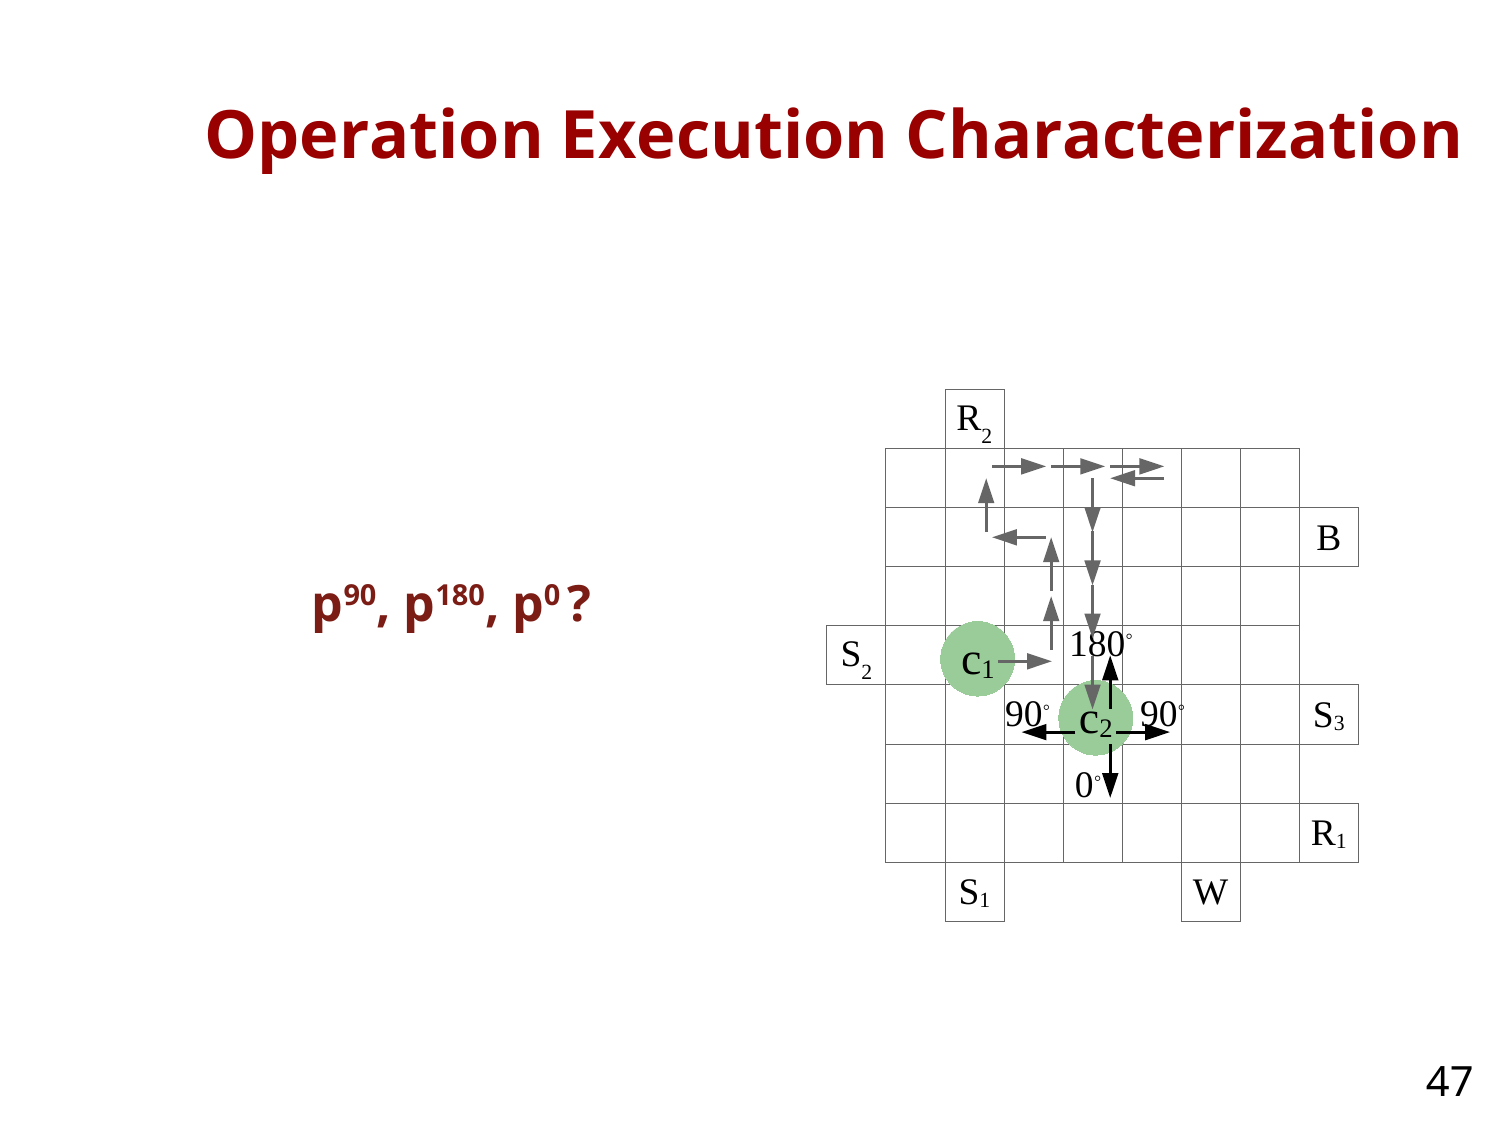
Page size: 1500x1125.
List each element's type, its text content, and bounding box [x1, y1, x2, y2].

text_box R2 [945, 389, 1005, 449]
text_box B [1299, 507, 1359, 567]
title Operation Execution Characterization [24, 44, 1464, 227]
text_box S1 [945, 862, 1005, 922]
text_box R1 [1299, 803, 1359, 863]
text_box 90◦ [1125, 684, 1213, 743]
text_box S2 [826, 625, 886, 685]
text_box p90, p180, p0 ? [296, 567, 691, 640]
text_box 180◦ [1054, 614, 1164, 673]
text_box c1 [940, 621, 1015, 697]
text_box W [1181, 862, 1241, 922]
text_box S3 [1299, 684, 1359, 745]
text_box 0◦ [1060, 755, 1131, 814]
text_box c2 [1068, 680, 1125, 755]
text_box 90◦ [990, 684, 1077, 743]
